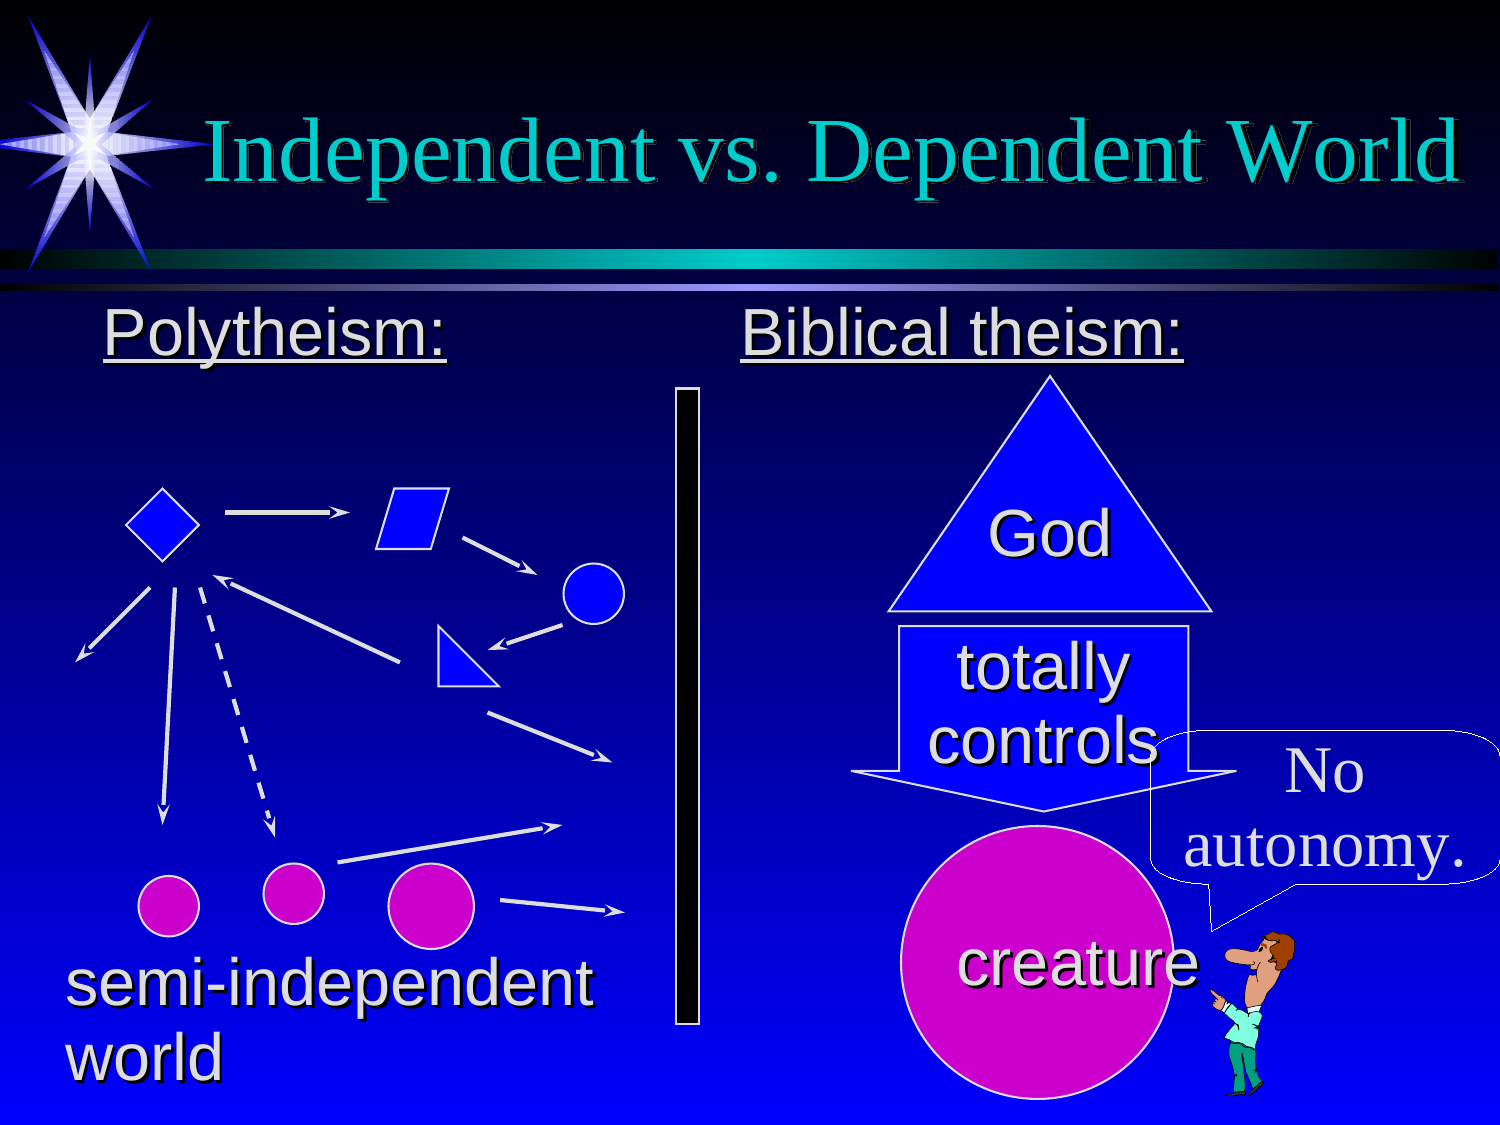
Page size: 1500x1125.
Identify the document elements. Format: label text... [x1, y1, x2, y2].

text_box Biblical theism: [725, 287, 1225, 378]
text_box [125, 488, 199, 562]
text_box semi-independent world [49, 937, 675, 1103]
text_box [563, 563, 624, 624]
text_box [263, 863, 324, 924]
text_box [388, 863, 474, 937]
title Independent vs. Dependent World [187, 56, 1500, 244]
text_box totally controls [851, 626, 1189, 812]
text_box [438, 625, 499, 687]
text_box God [888, 378, 1212, 612]
text_box Polytheism: [87, 287, 588, 378]
chart [1209, 931, 1296, 1097]
text_box No autonomy. [1150, 730, 1500, 932]
text_box [676, 388, 699, 1024]
text_box creature [901, 826, 1174, 1099]
text_box [376, 488, 449, 549]
text_box [138, 875, 199, 937]
